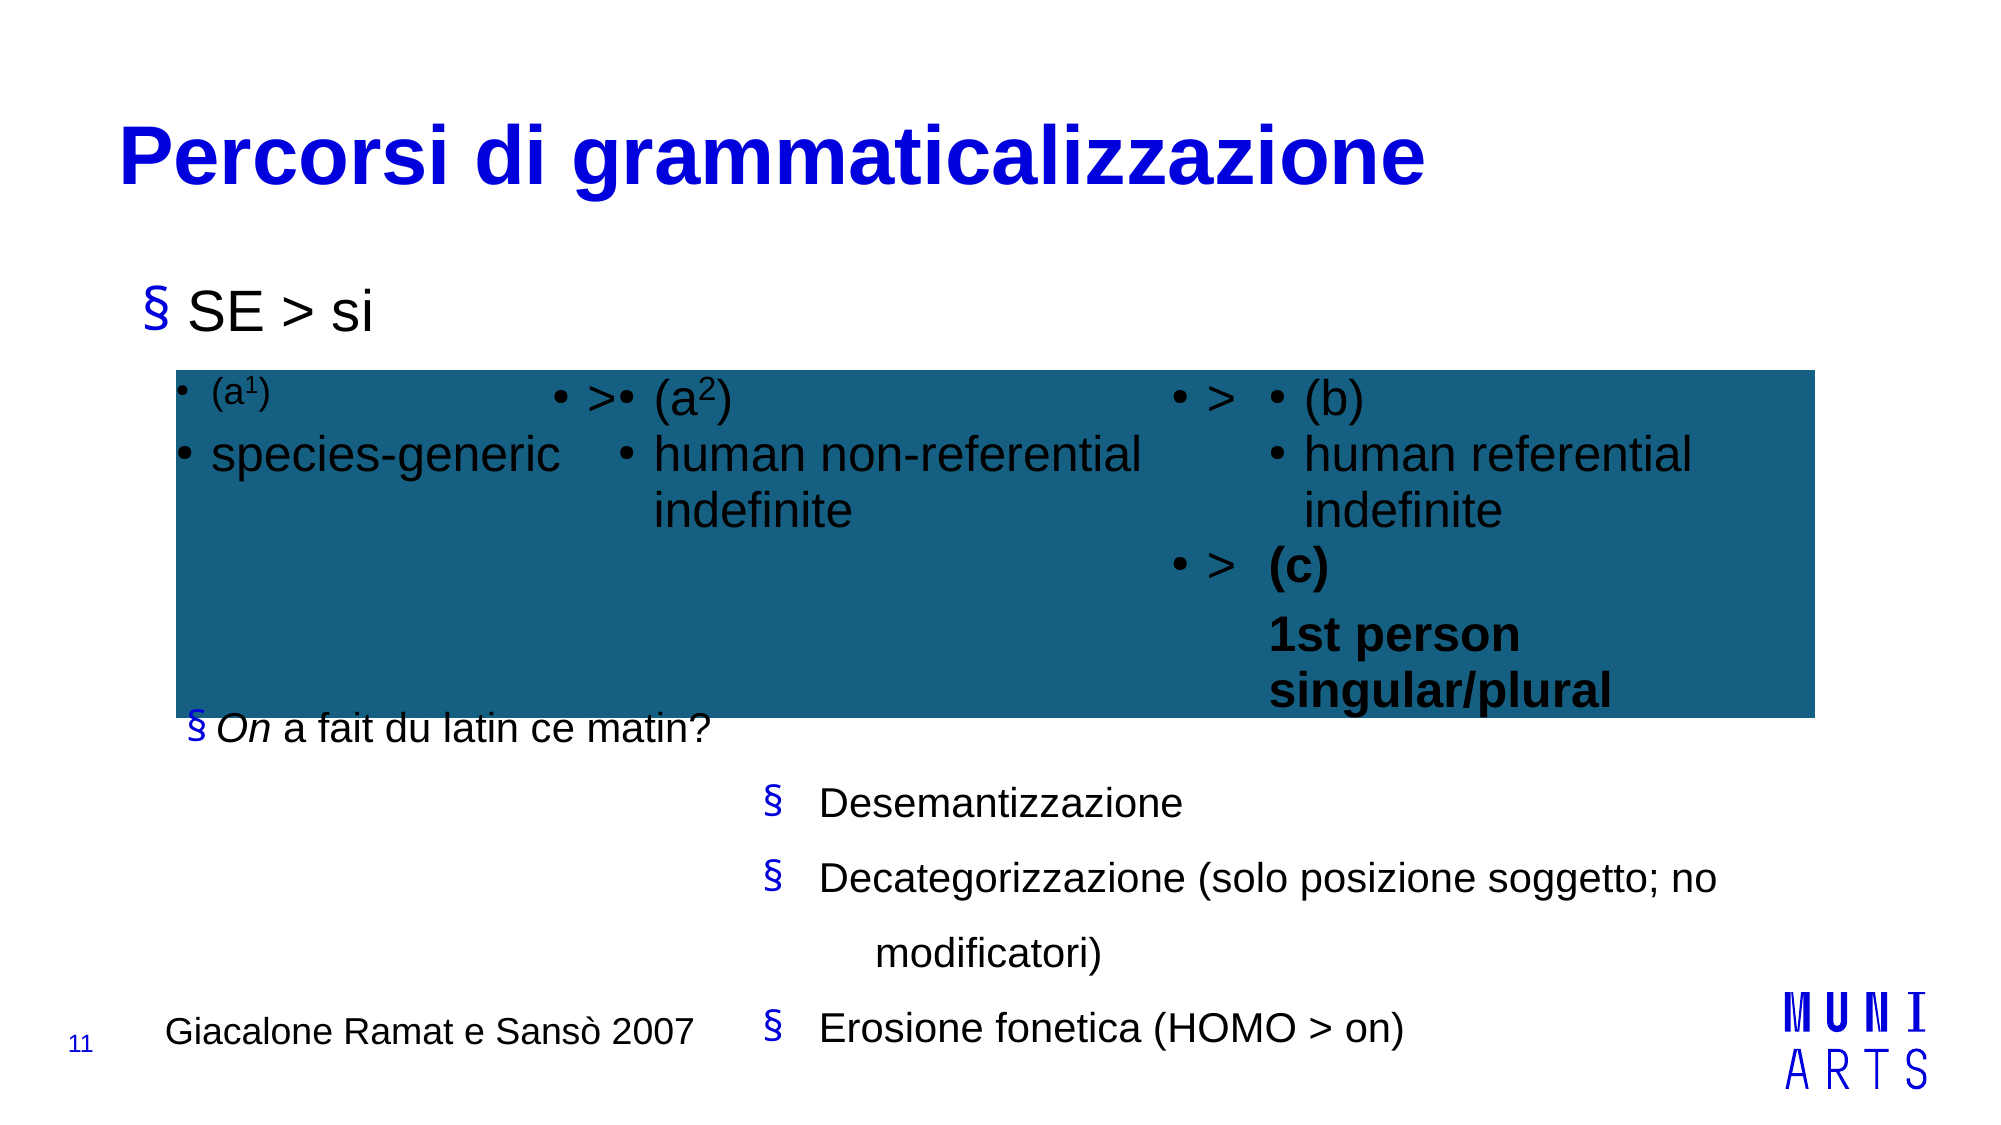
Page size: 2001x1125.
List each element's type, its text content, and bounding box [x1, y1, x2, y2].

table_cell species-generic [176, 426, 618, 538]
table_cell [618, 606, 1269, 675]
table_cell > [1172, 538, 1269, 606]
text_box 10 [67, 1021, 110, 1063]
table_cell (c) [1269, 538, 1815, 606]
table_cell [176, 606, 618, 675]
table_header > [1172, 370, 1269, 426]
table_header (b) [1269, 370, 1815, 426]
table_cell [176, 538, 618, 606]
text_box On a fait du latin ce matin? Desemantizzazione Decategorizzazione (solo posizione soggetto; no modificatori) Erosione fonetica (homo > on) [162, 675, 1936, 766]
table_cell human referential indefinite [1269, 426, 1815, 538]
list se > si [118, 268, 1936, 507]
table_cell 1st person singular/plural [1269, 606, 1815, 675]
text_box Giacalone Ramat e Sansò 2007 [142, 976, 2000, 1067]
table_cell human non-referential indefinite [618, 426, 1269, 538]
table_header (a2) [618, 370, 1172, 426]
title Percorsi di grammaticalizzazione [118, 118, 1883, 193]
table_header > [552, 370, 618, 426]
table_header (a1) [176, 370, 552, 426]
table_cell [618, 538, 1172, 606]
